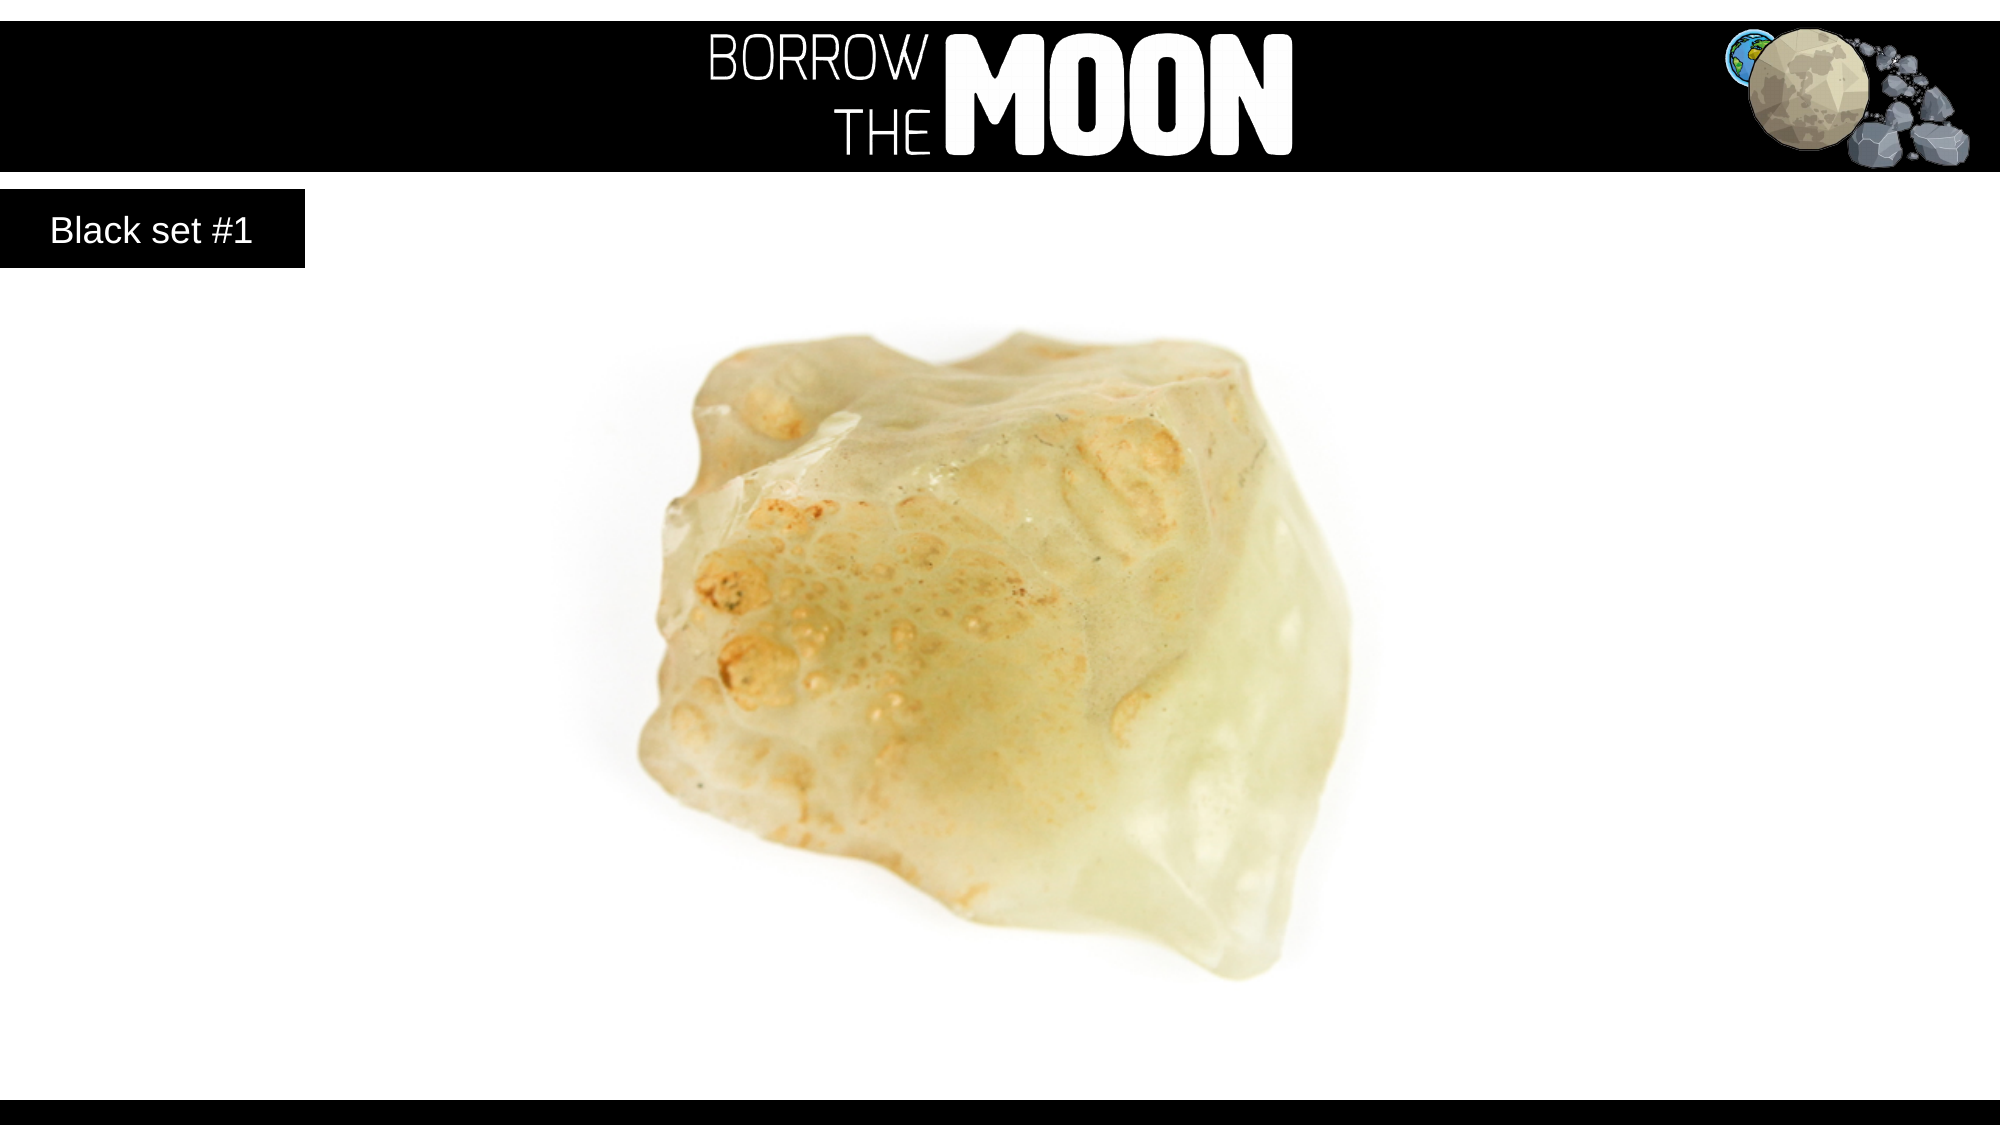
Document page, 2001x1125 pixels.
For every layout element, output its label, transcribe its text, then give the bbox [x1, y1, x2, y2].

picture [341, 197, 1659, 1076]
text_box Black set #1 [0, 189, 305, 268]
